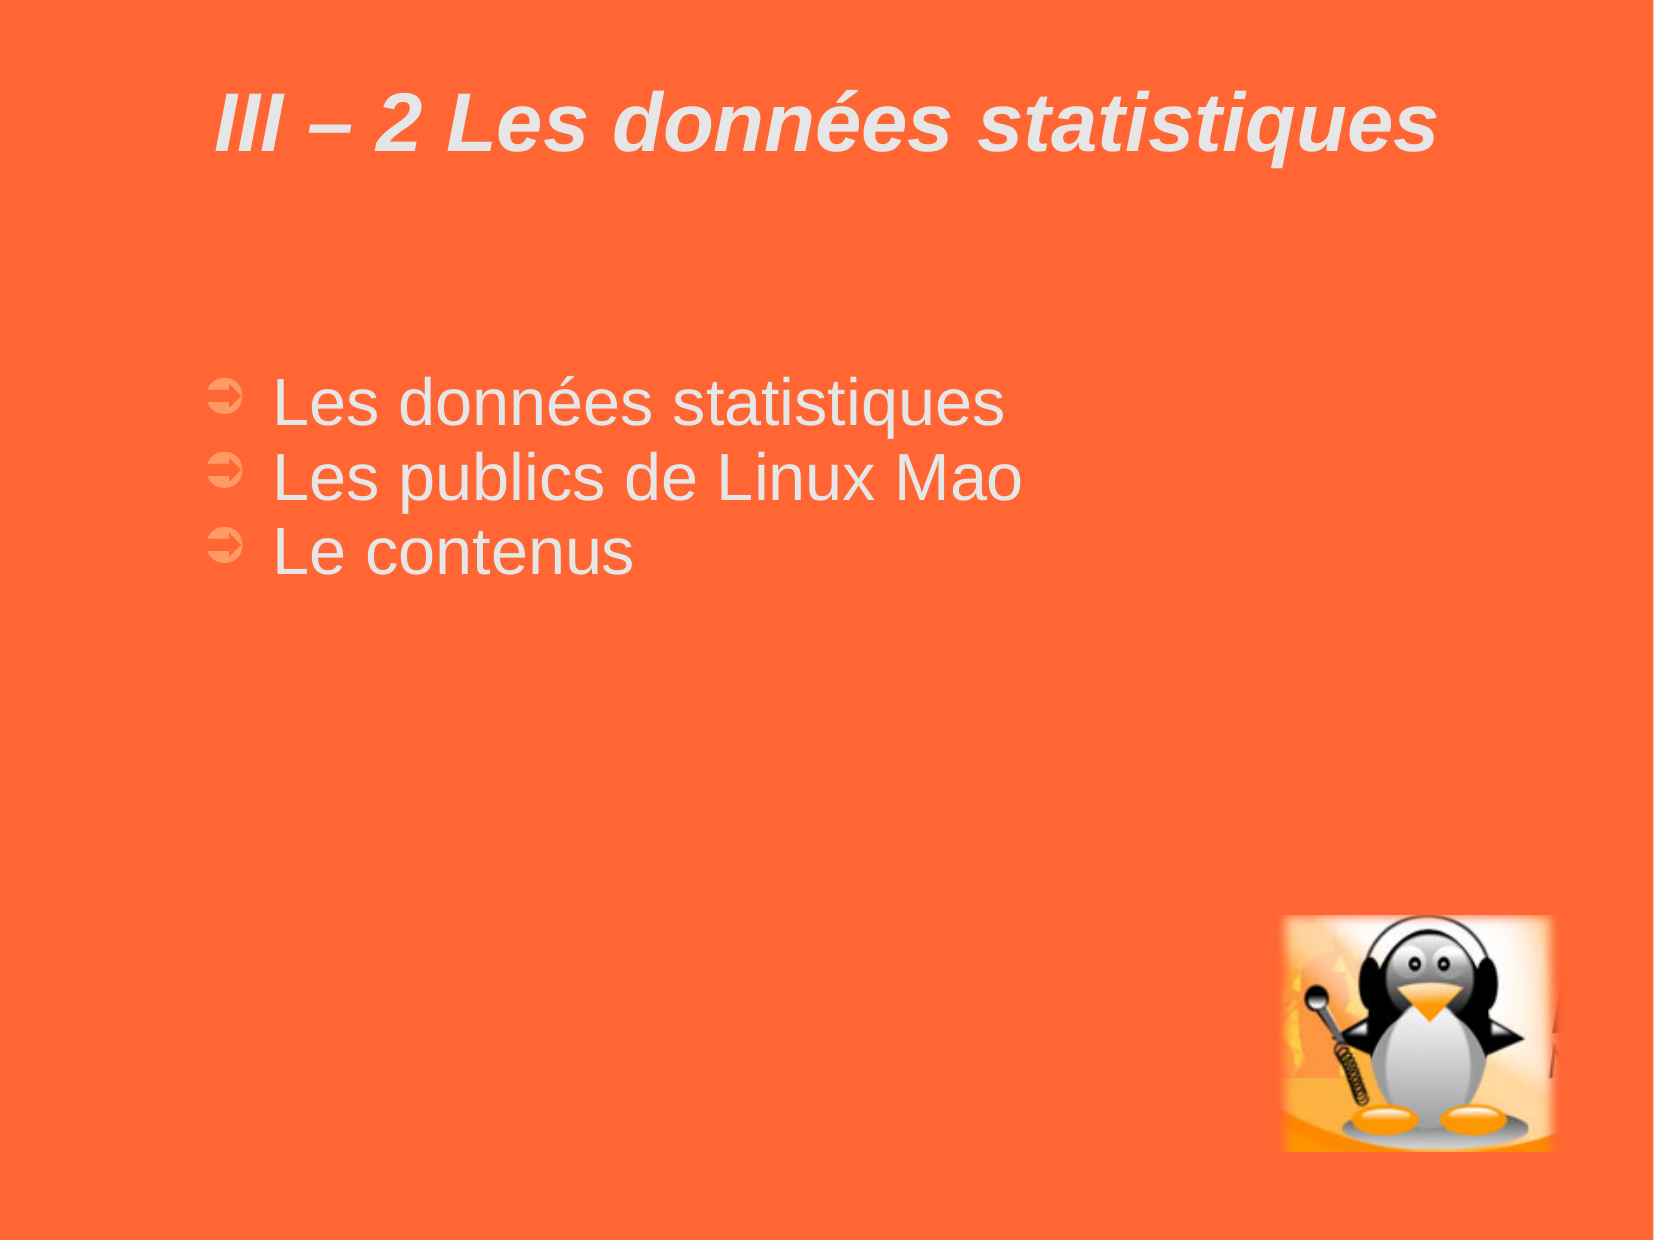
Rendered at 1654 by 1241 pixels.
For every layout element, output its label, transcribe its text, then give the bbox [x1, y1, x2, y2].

title III – 2 Les données statistiques [121, 19, 1534, 227]
picture [1272, 1147, 1565, 1152]
list Les données statistiques Les publics de Linux Mao Le contenus [178, 364, 1570, 1147]
